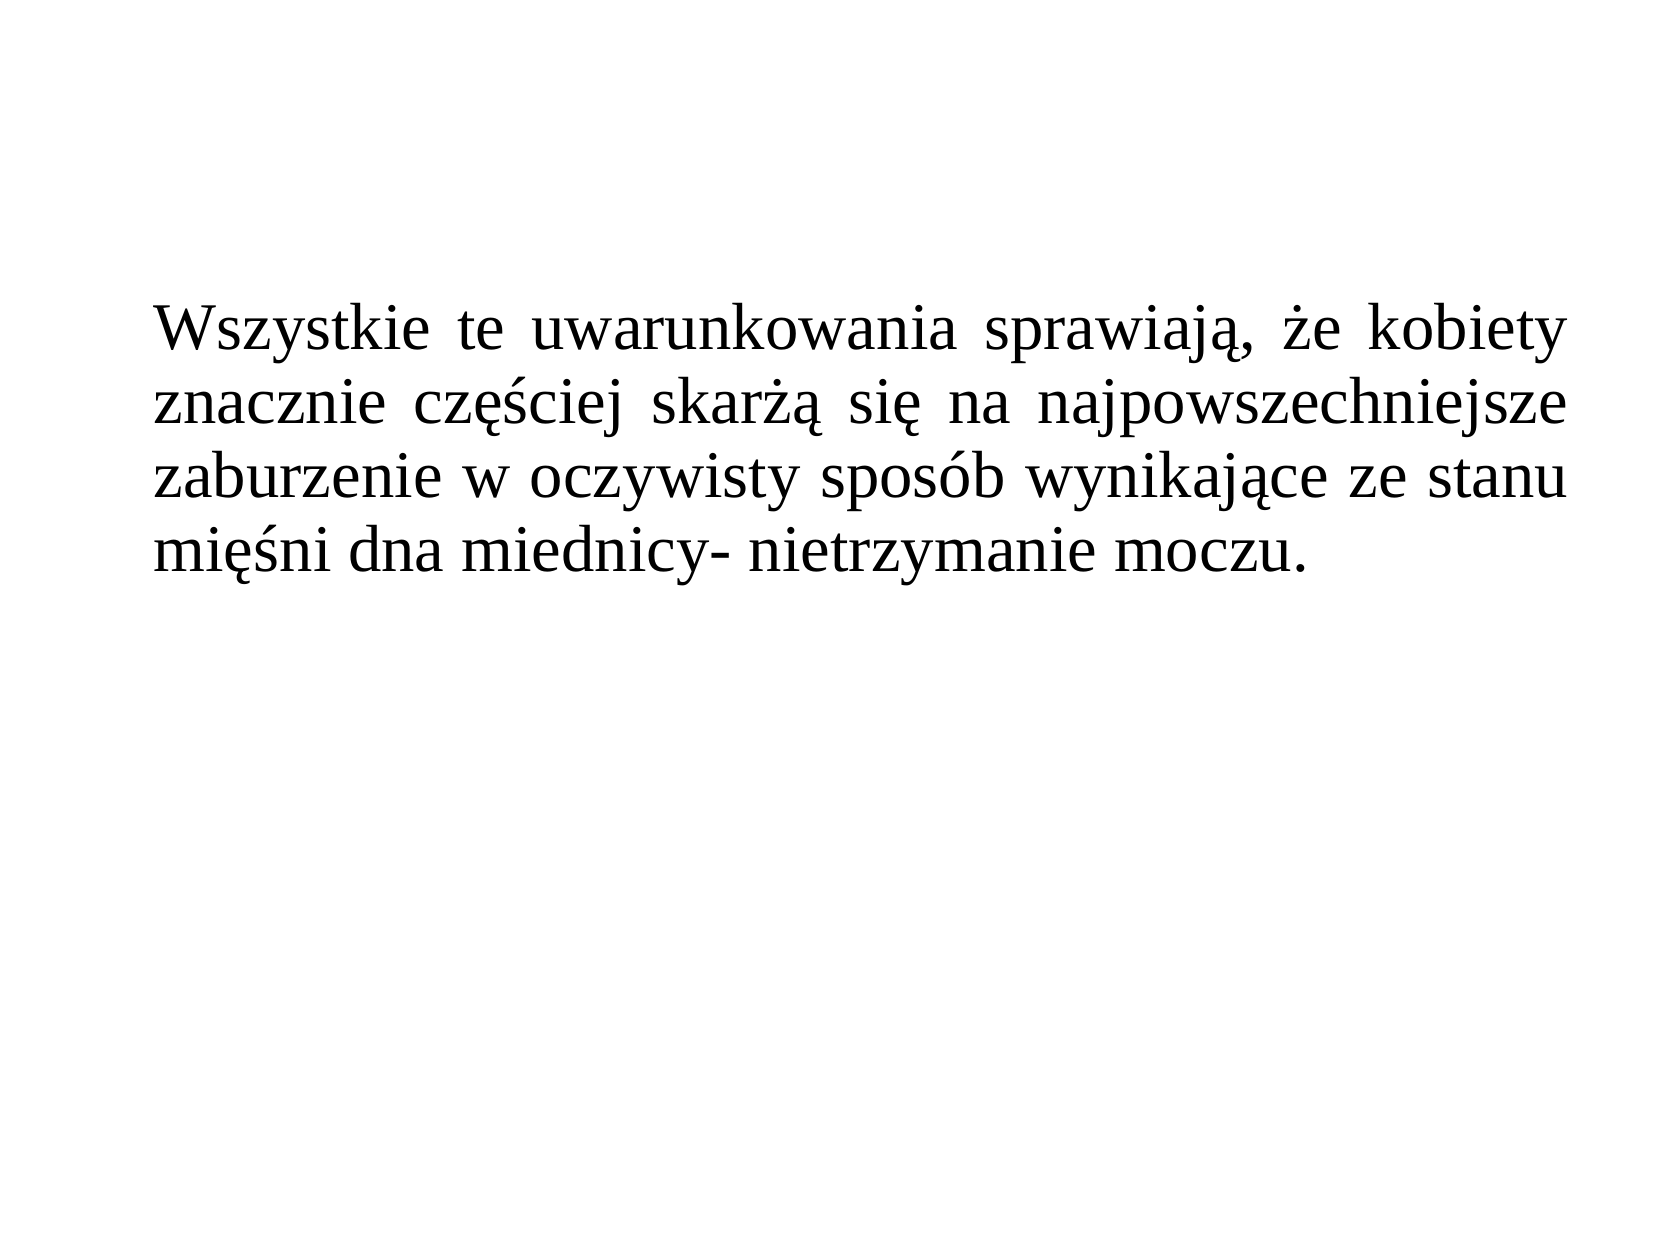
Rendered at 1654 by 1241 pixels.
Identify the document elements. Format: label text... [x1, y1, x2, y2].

list Wszystkie te uwarunkowania sprawiają, że kobiety znacznie częściej skarżą się na najpowszechniejsze zaburzenie w oczywisty sposób wynikające ze stanu mięśni dna miednicy- nietrzymanie moczu. [82, 290, 1571, 1109]
